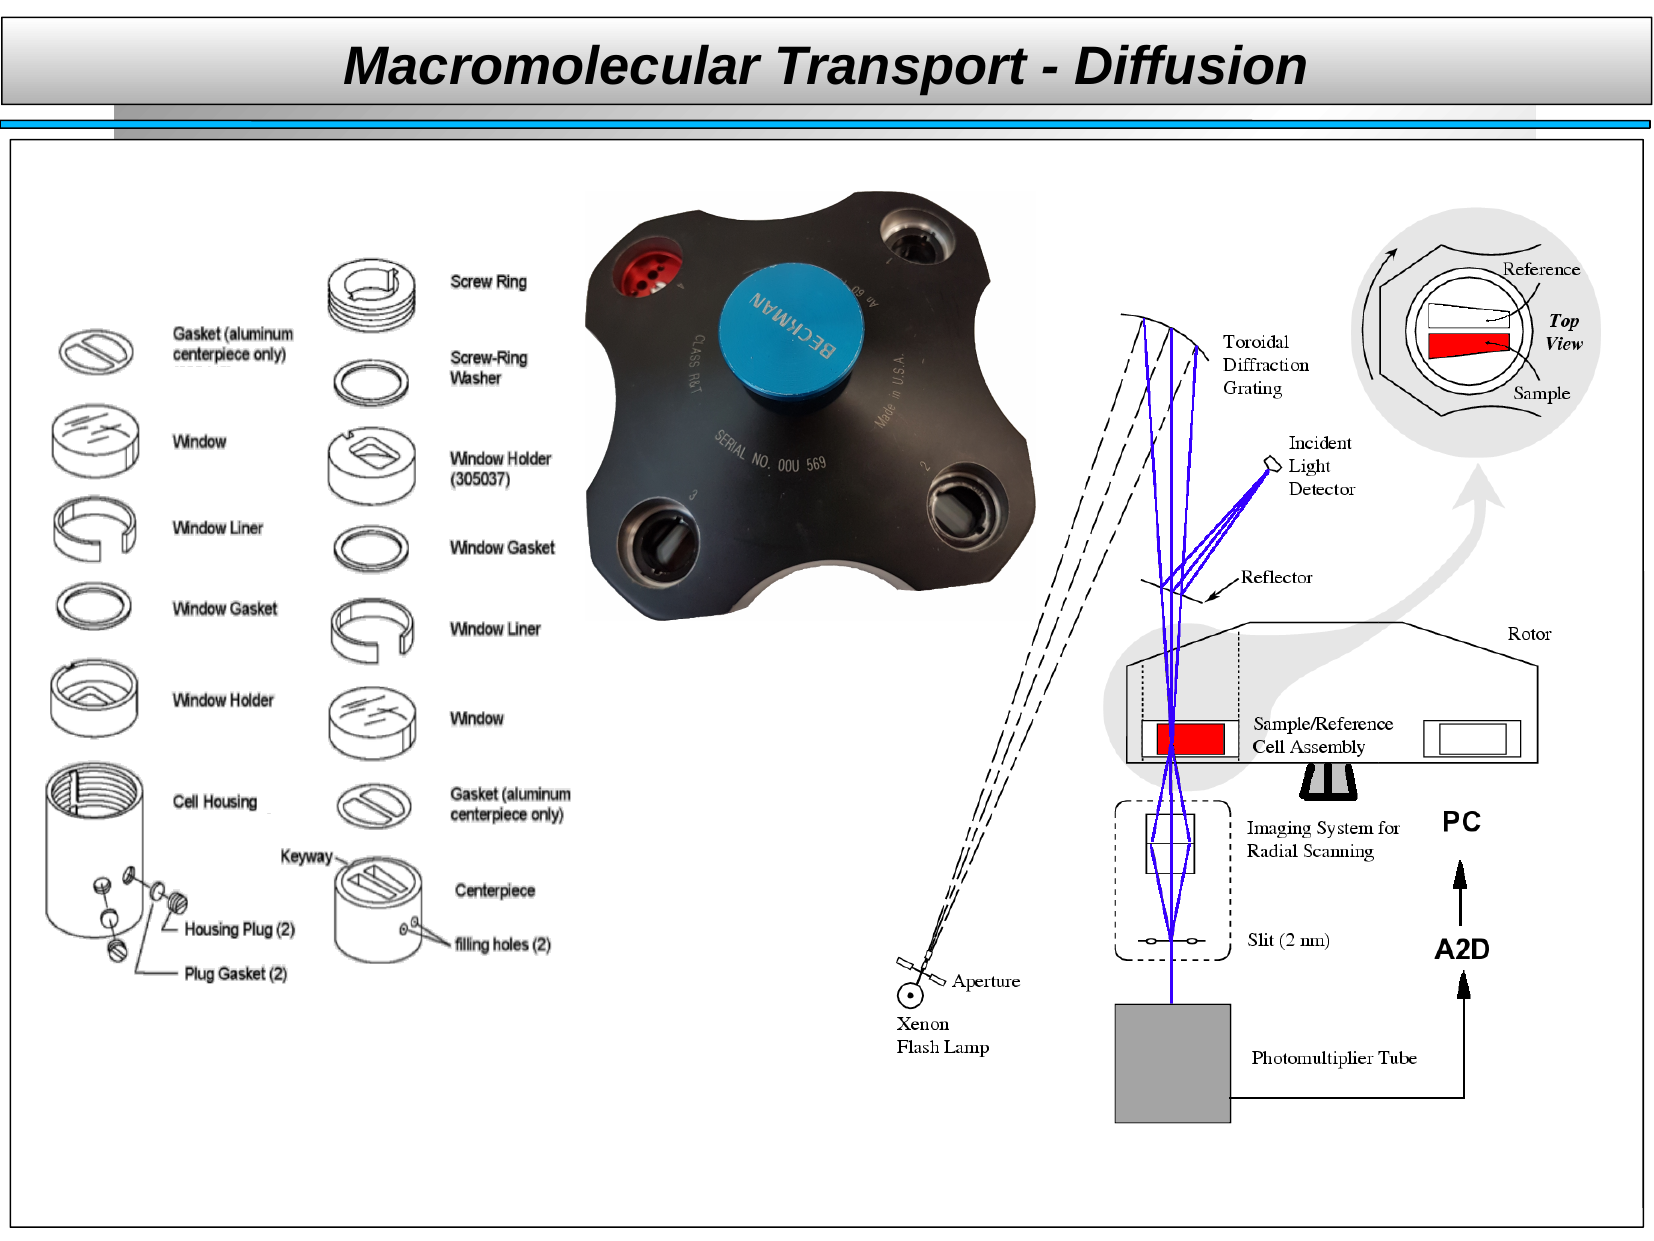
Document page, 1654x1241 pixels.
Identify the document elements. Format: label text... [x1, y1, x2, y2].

text_box Macromolecular Transport - Diffusion [1, 17, 1652, 105]
picture [585, 191, 1618, 1134]
picture [45, 257, 571, 984]
text_box [0, 120, 1651, 129]
text_box [10, 139, 1644, 1228]
